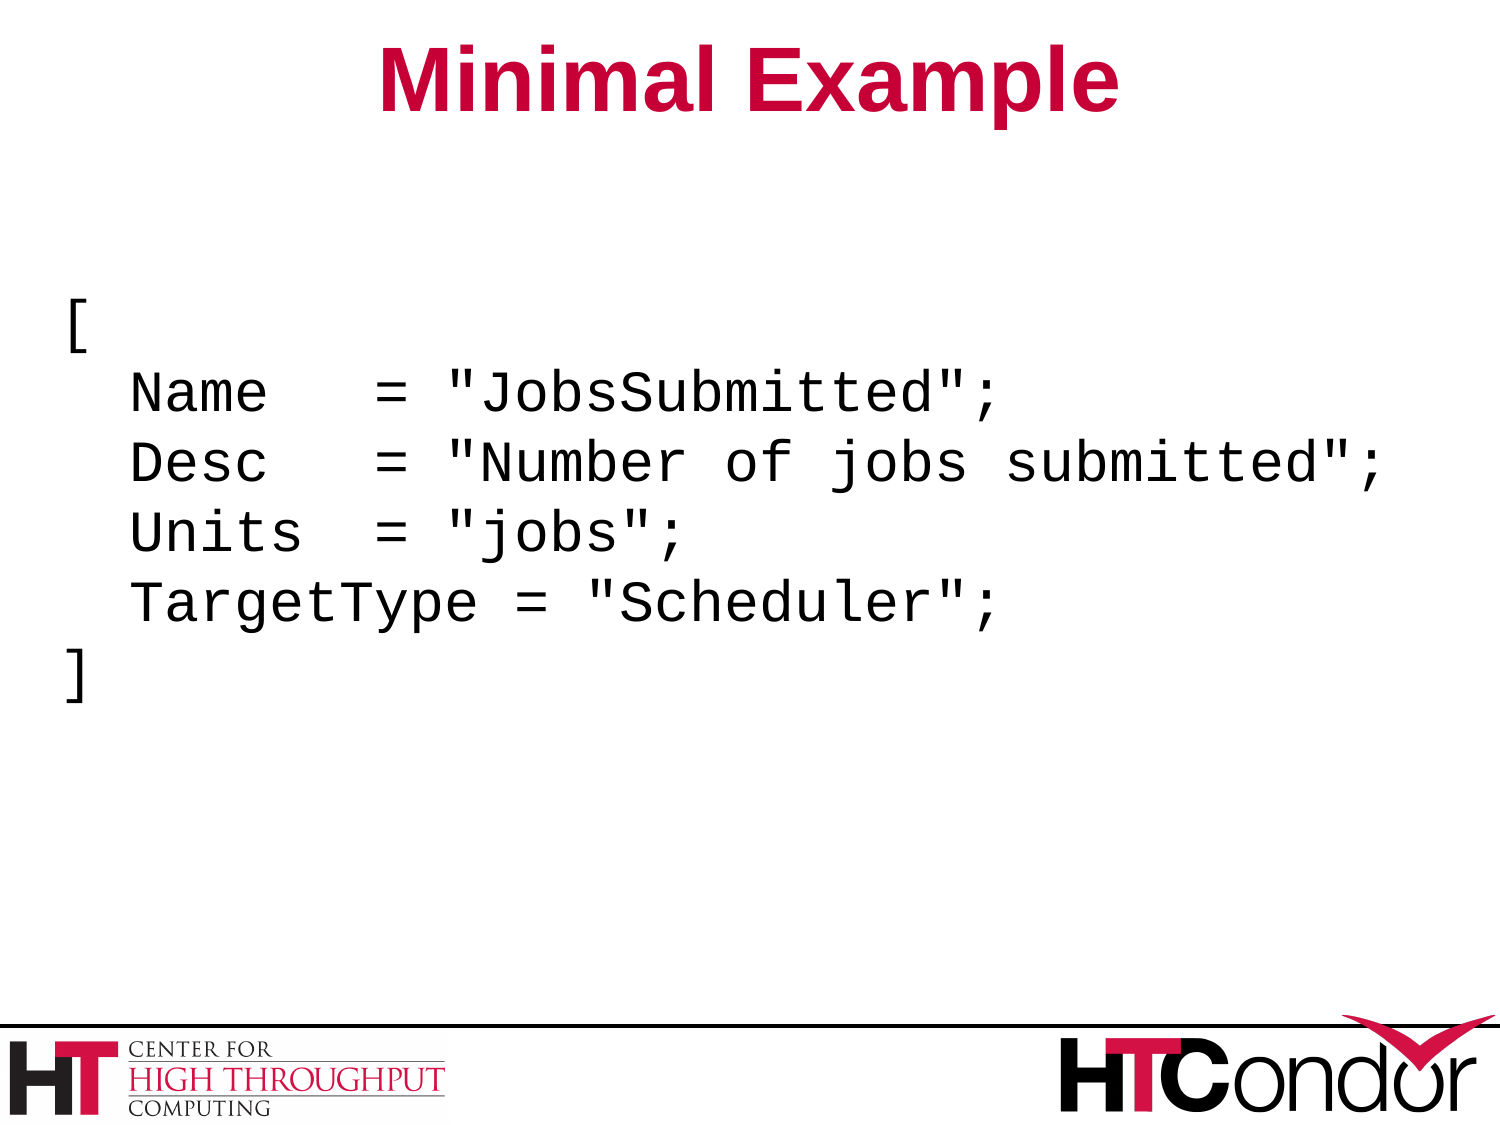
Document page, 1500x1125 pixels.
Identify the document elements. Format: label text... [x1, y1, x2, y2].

title Minimal Example [0, 0, 1500, 150]
picture [0, 1029, 454, 1125]
text_box [ Name = "JobsSubmitted"; Desc = "Number of jobs submitted"; Units = "jobs"; TargetType = "Scheduler"; ] [45, 275, 1426, 781]
picture [1055, 1014, 1500, 1119]
